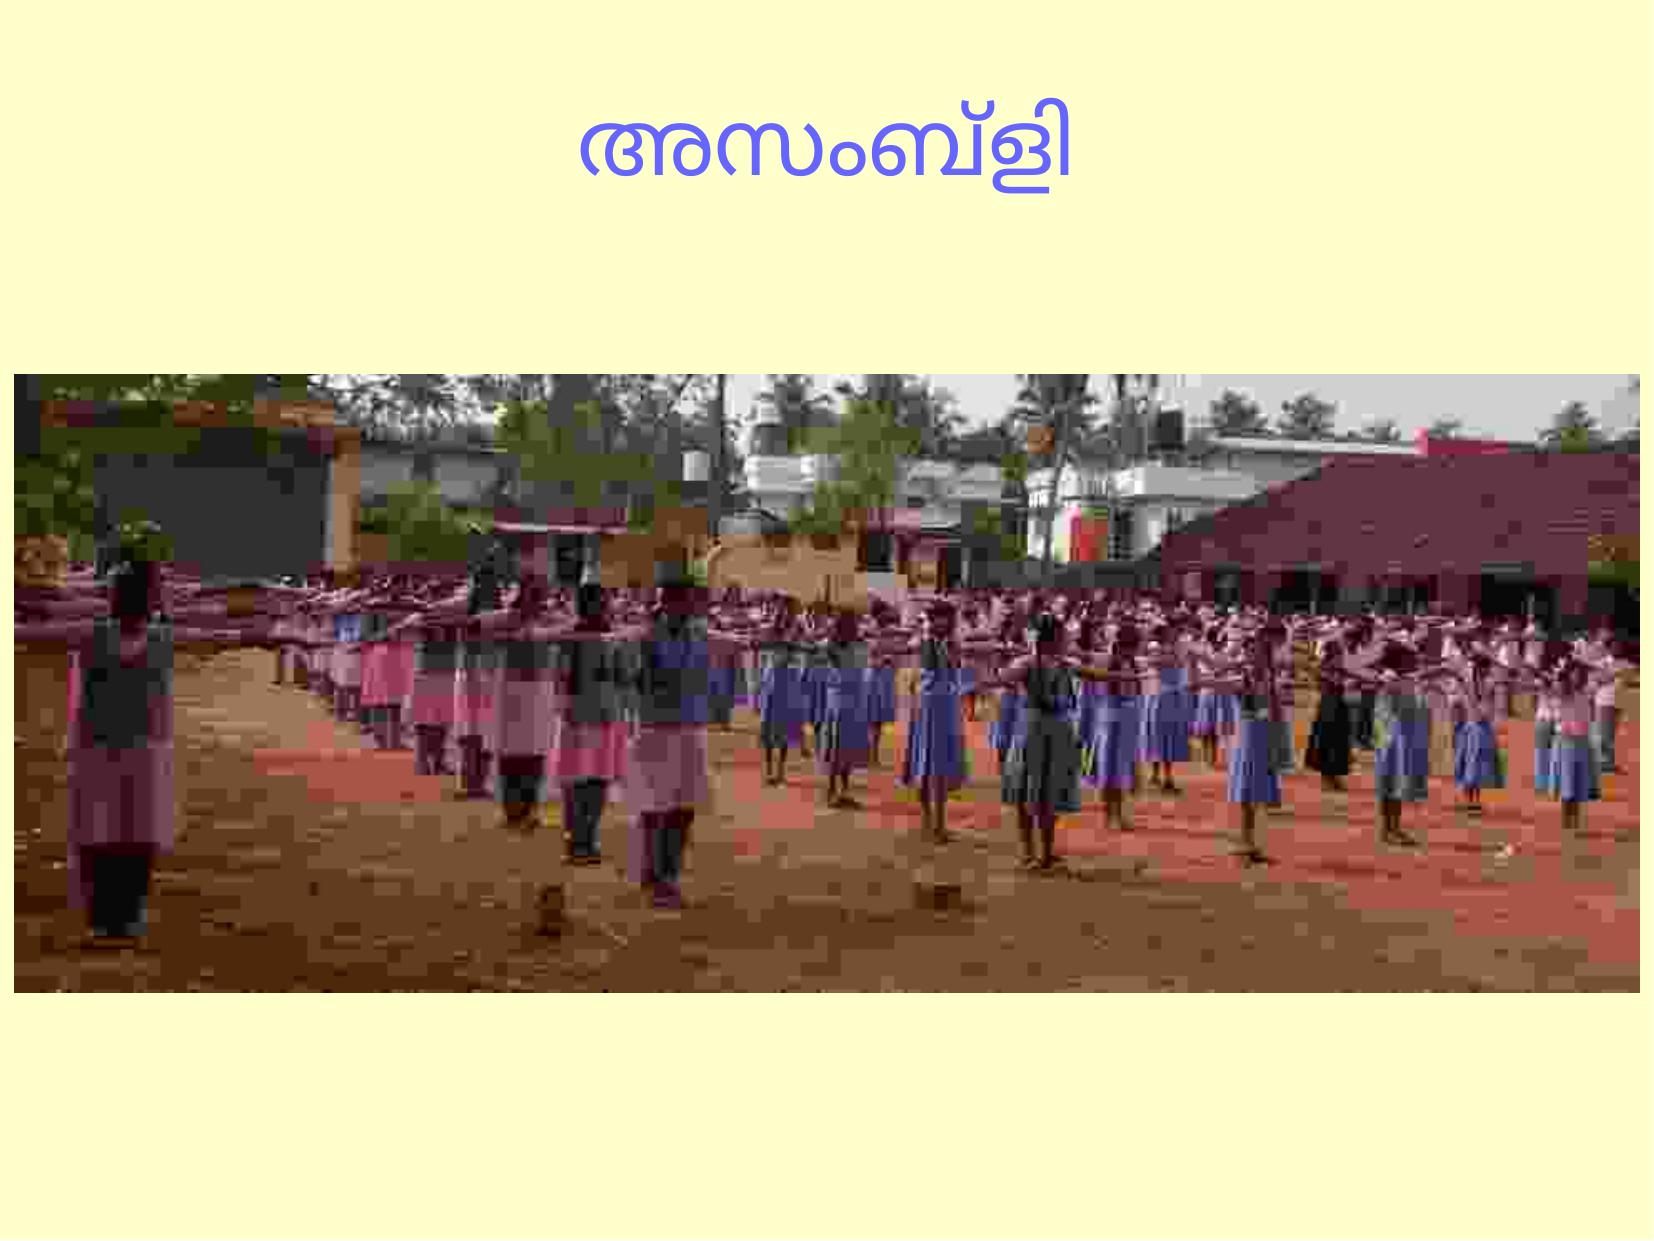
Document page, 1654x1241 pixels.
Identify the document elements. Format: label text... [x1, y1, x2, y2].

title അസംബ്ളി [82, 49, 1571, 257]
picture [14, 374, 1640, 993]
